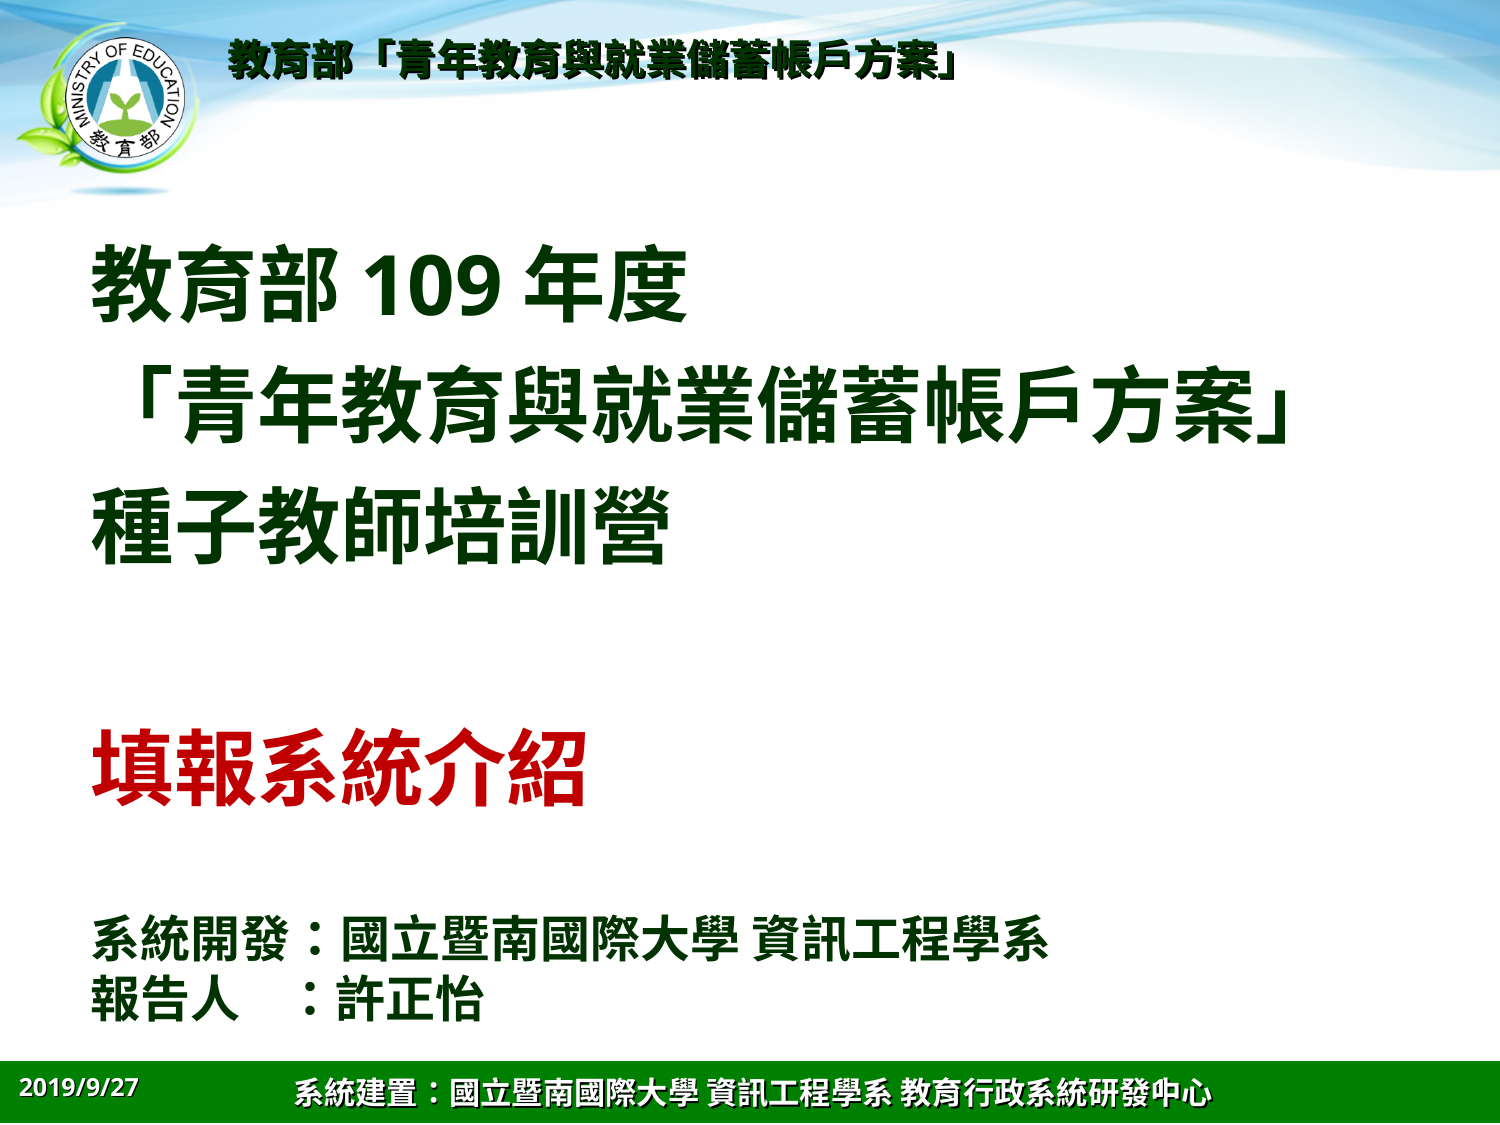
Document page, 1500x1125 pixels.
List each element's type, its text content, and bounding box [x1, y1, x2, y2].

text_box 系統開發：國立暨南國際大學 資訊工程學系 報告人 ：許正怡 [75, 900, 1251, 1037]
text_box 1 [1137, 1064, 1488, 1125]
text_box 教育部109年度 「青年教育與就業儲蓄帳戶方案」 種子教師培訓營 填報系統介紹 [76, 225, 1375, 823]
text_box 2019/9/27 [3, 1063, 354, 1117]
